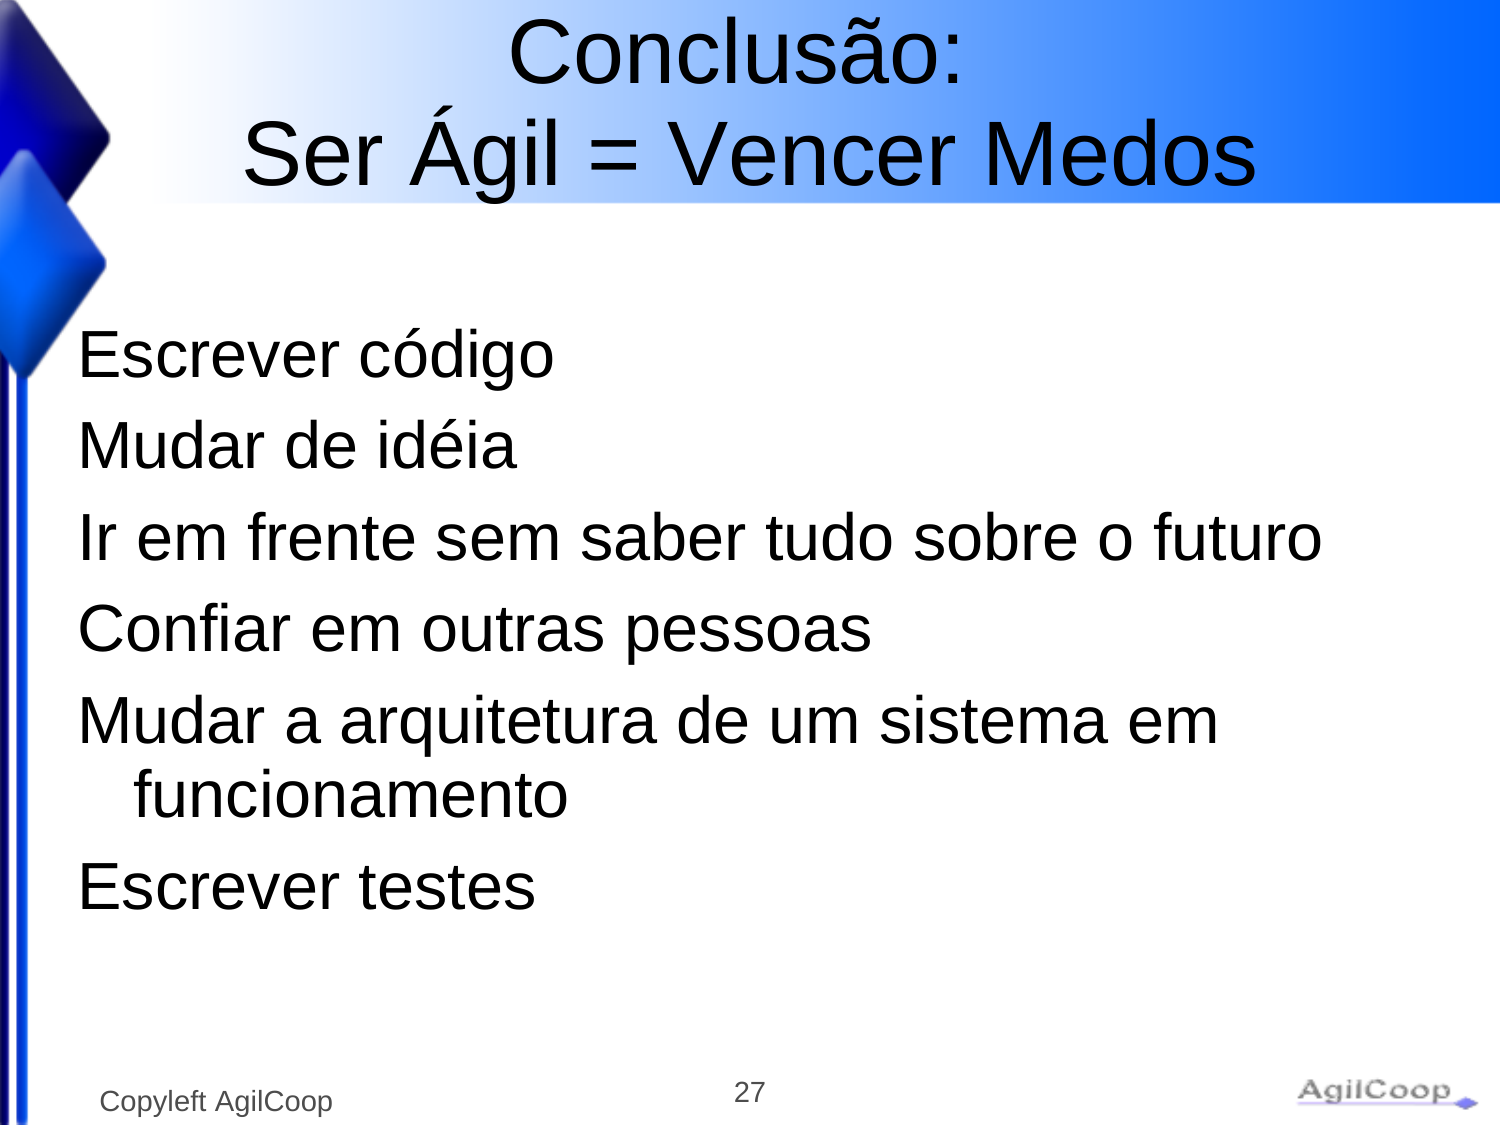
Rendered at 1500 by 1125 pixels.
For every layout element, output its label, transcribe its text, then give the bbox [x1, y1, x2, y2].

title Conclusão: Ser Ágil = Vencer Medos [75, 0, 1426, 221]
list Escrever código Mudar de idéia Ir em frente sem saber tudo sobre o futuro Confiar em outras pessoas Mudar a arquitetura de um sistema em funcionamento Escrever testes [62, 309, 1438, 994]
picture [0, 0, 1500, 1125]
